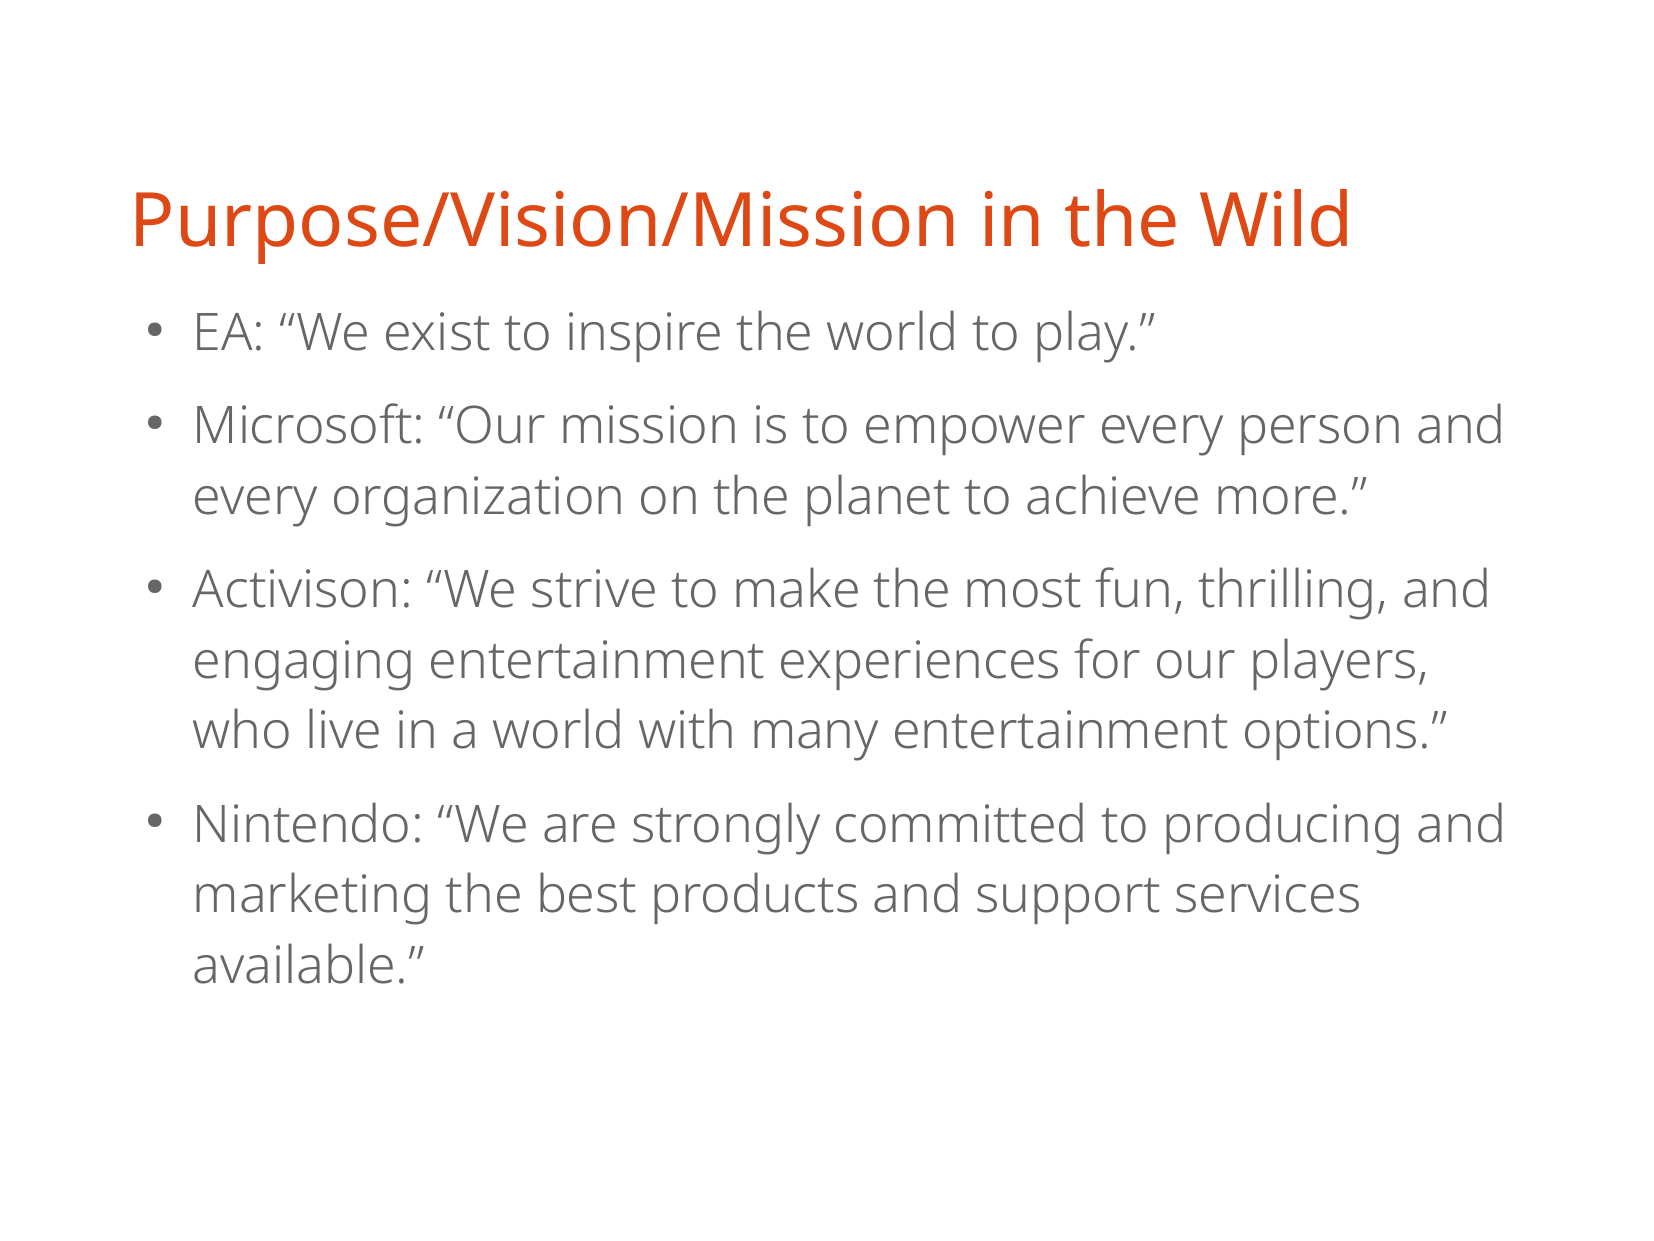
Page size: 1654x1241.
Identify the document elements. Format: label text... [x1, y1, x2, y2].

list EA: “We exist to inspire the world to play.” Microsoft: “Our mission is to empower every person and every organization on the planet to achieve more.” Activison: “We strive to make the most fun, thrilling, and engaging entertainment experiences for our players, who live in a world with many entertainment options.” Nintendo: “We are strongly committed to producing and marketing the best products and support services available.” [129, 295, 1518, 1010]
title Purpose/Vision/Mission in the Wild [129, 153, 1518, 281]
